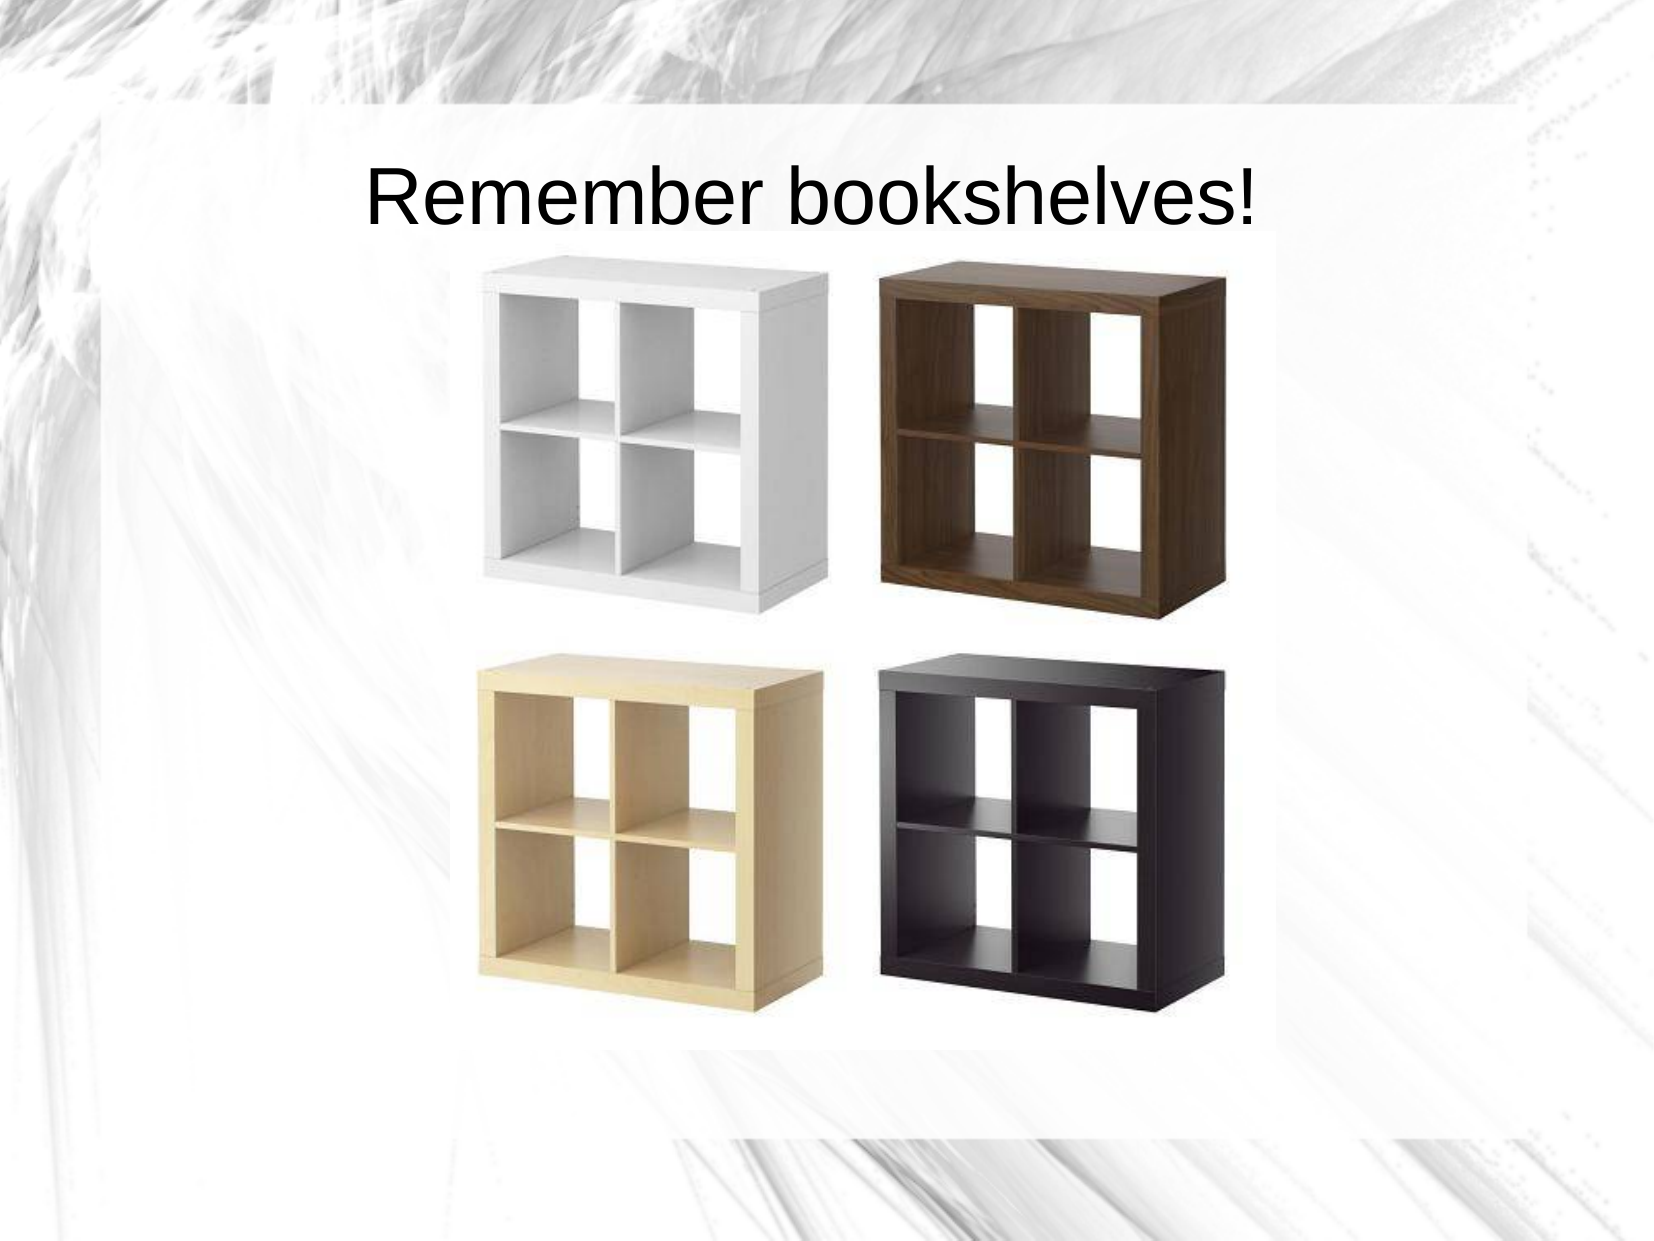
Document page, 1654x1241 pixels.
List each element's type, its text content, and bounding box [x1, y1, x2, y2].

title Remember bookshelves! [118, 119, 1506, 273]
picture [0, 0, 1654, 1241]
chart [122, 306, 1576, 1126]
